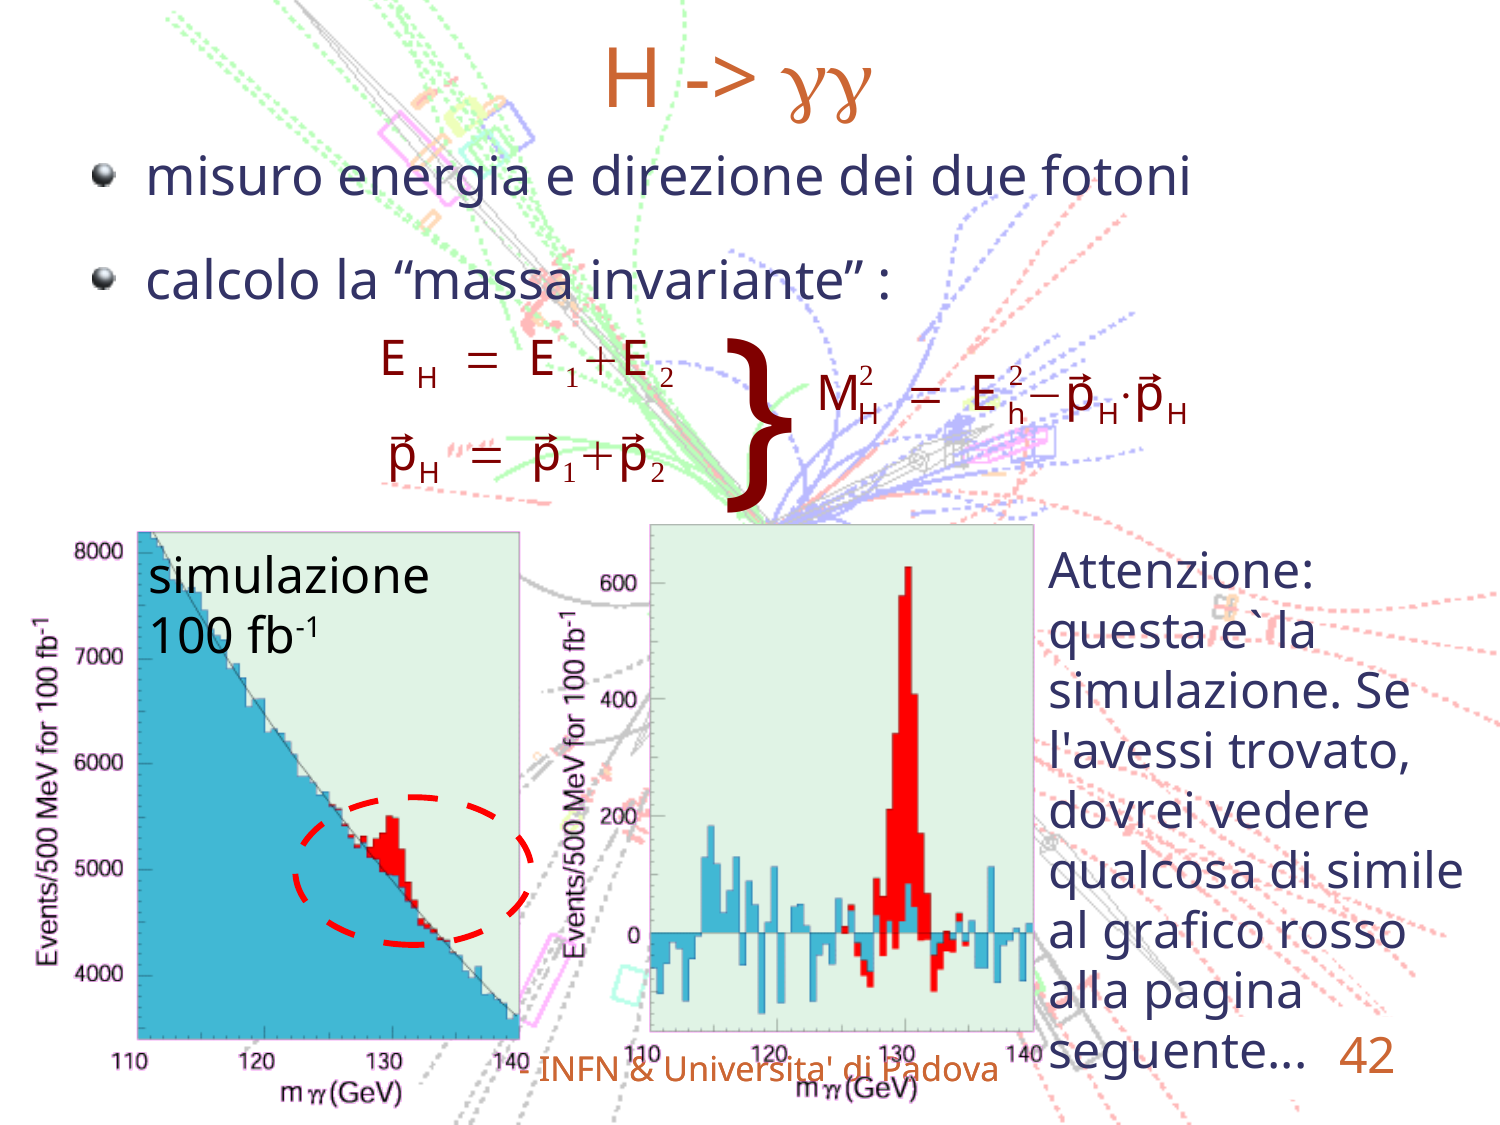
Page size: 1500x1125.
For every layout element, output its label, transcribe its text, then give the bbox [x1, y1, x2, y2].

chart [833, 359, 1195, 442]
picture [0, 0, 1500, 1125]
list misuro energia e direzione dei due fotoni calcolo la “massa invariante” : [75, 137, 1425, 336]
text_box simulazione 100 fb-1 [134, 536, 554, 672]
chart [833, 517, 853, 524]
text_box Attenzione: questa e` la simulazione. Se l'avessi trovato, dovrei vedere qualcosa di simile al grafico rosso alla pagina seguente... [1033, 531, 1500, 967]
chart [373, 329, 680, 407]
chart [381, 424, 672, 502]
text_box } [706, 274, 833, 524]
title H -> gg [37, 3, 1463, 141]
